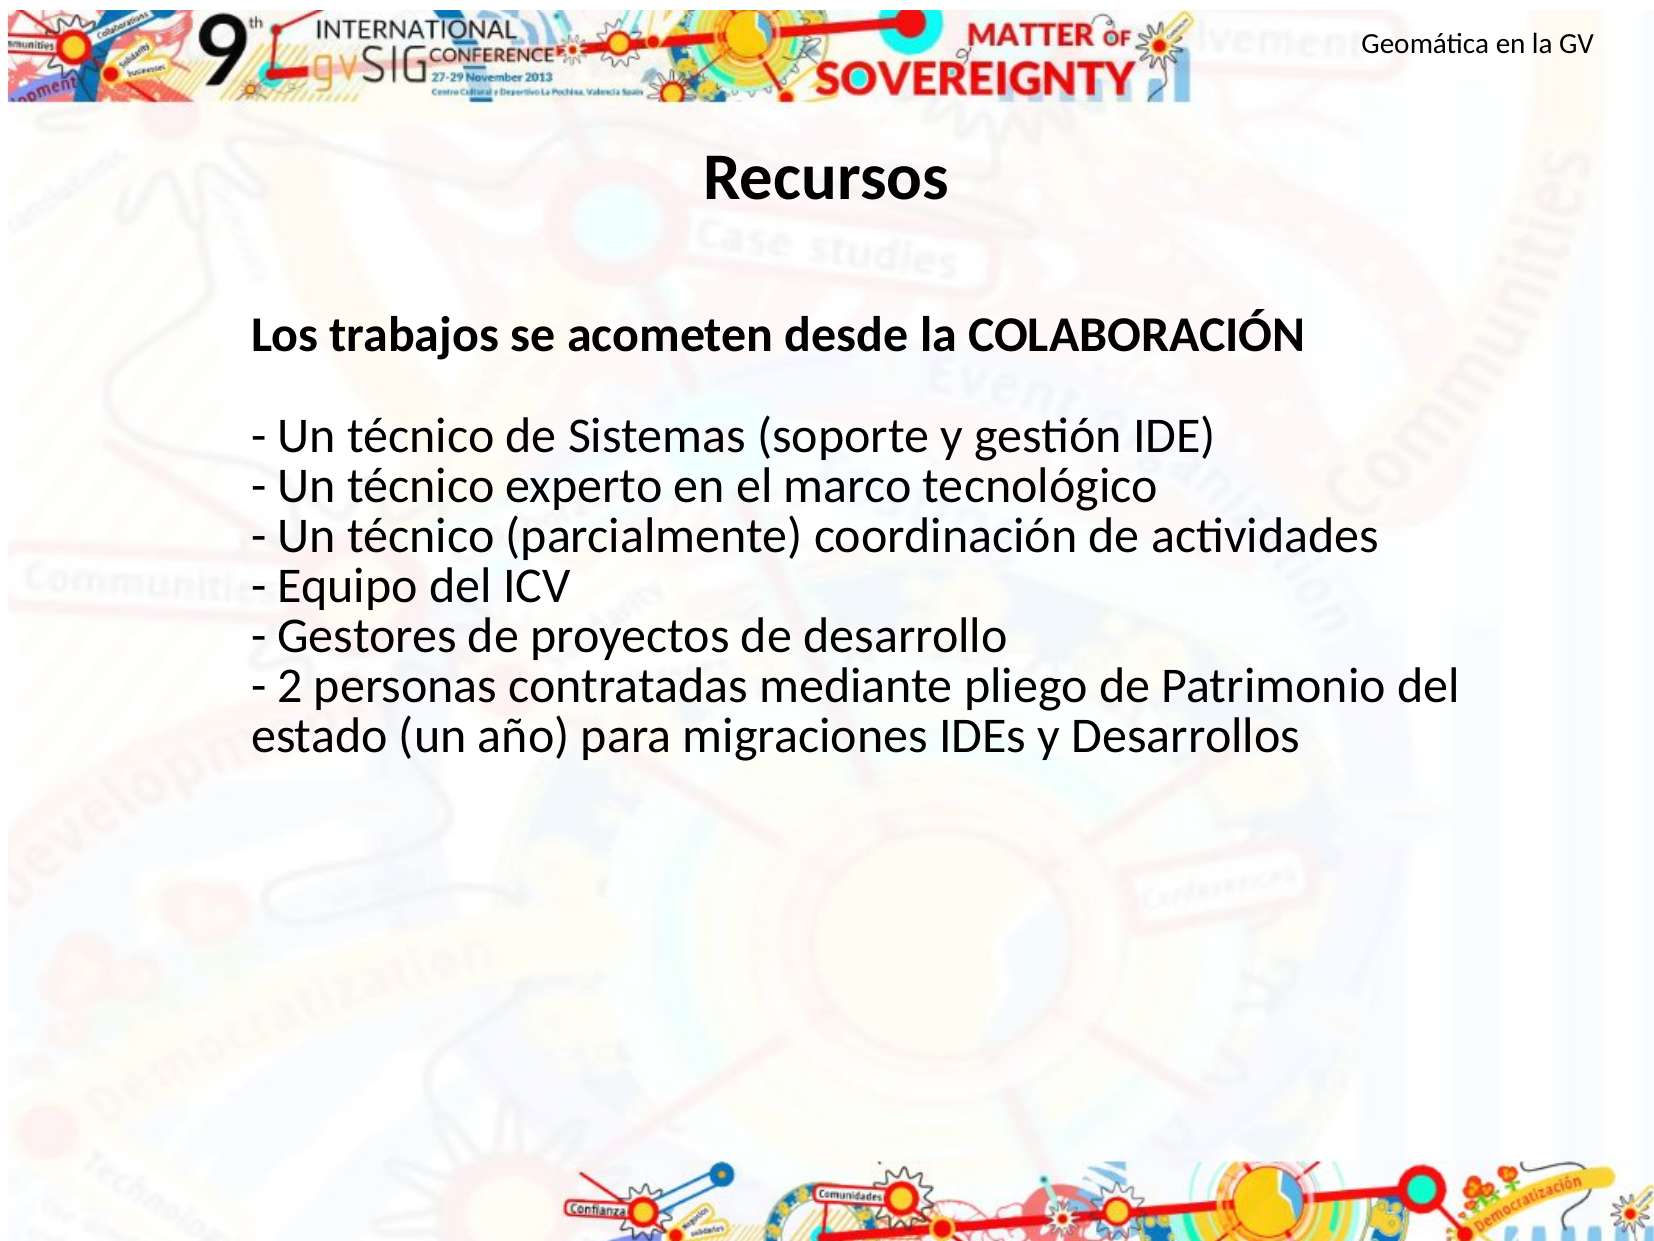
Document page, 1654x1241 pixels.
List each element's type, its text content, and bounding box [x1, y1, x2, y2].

text_box Los trabajos se acometen desde la COLABORACIÓN - Un técnico de Sistemas (soporte y gestión IDE) - Un técnico experto en el marco tecnológico - Un técnico (parcialmente) coordinación de actividades - Equipo del ICV - Gestores de proyectos de desarrollo - 2 personas contratadas mediante pliego de Patrimonio del estado (un año) para migraciones IDEs y Desarrollos [236, 307, 1512, 1021]
picture [7, 10, 1654, 1241]
text_box Geomática en la GV [1346, 23, 1654, 73]
title Recursos [82, 129, 1571, 237]
